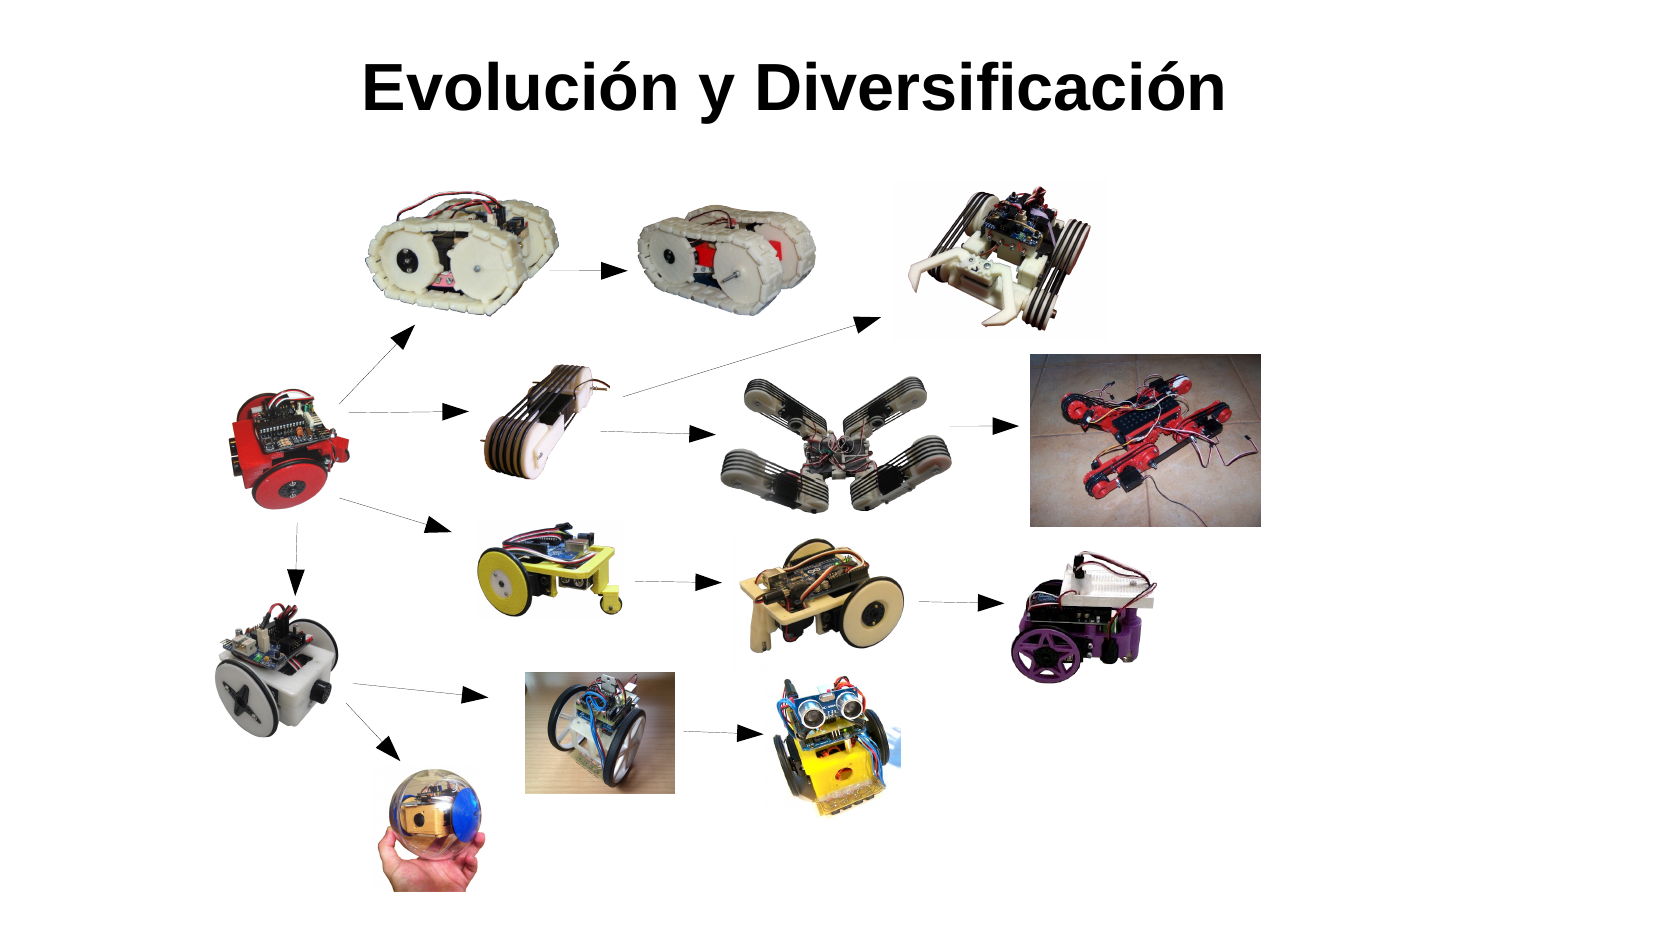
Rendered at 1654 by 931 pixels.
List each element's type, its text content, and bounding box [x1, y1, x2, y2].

picture [525, 672, 675, 794]
picture [475, 520, 624, 620]
picture [1030, 354, 1261, 527]
picture [634, 202, 817, 317]
picture [893, 179, 1108, 341]
picture [354, 180, 565, 319]
picture [373, 764, 487, 892]
picture [476, 361, 610, 484]
picture [718, 374, 956, 518]
picture [210, 599, 344, 744]
picture [216, 383, 355, 512]
picture [732, 532, 919, 822]
picture [1006, 538, 1166, 689]
title Evolución y Diversificación [300, 9, 1291, 166]
